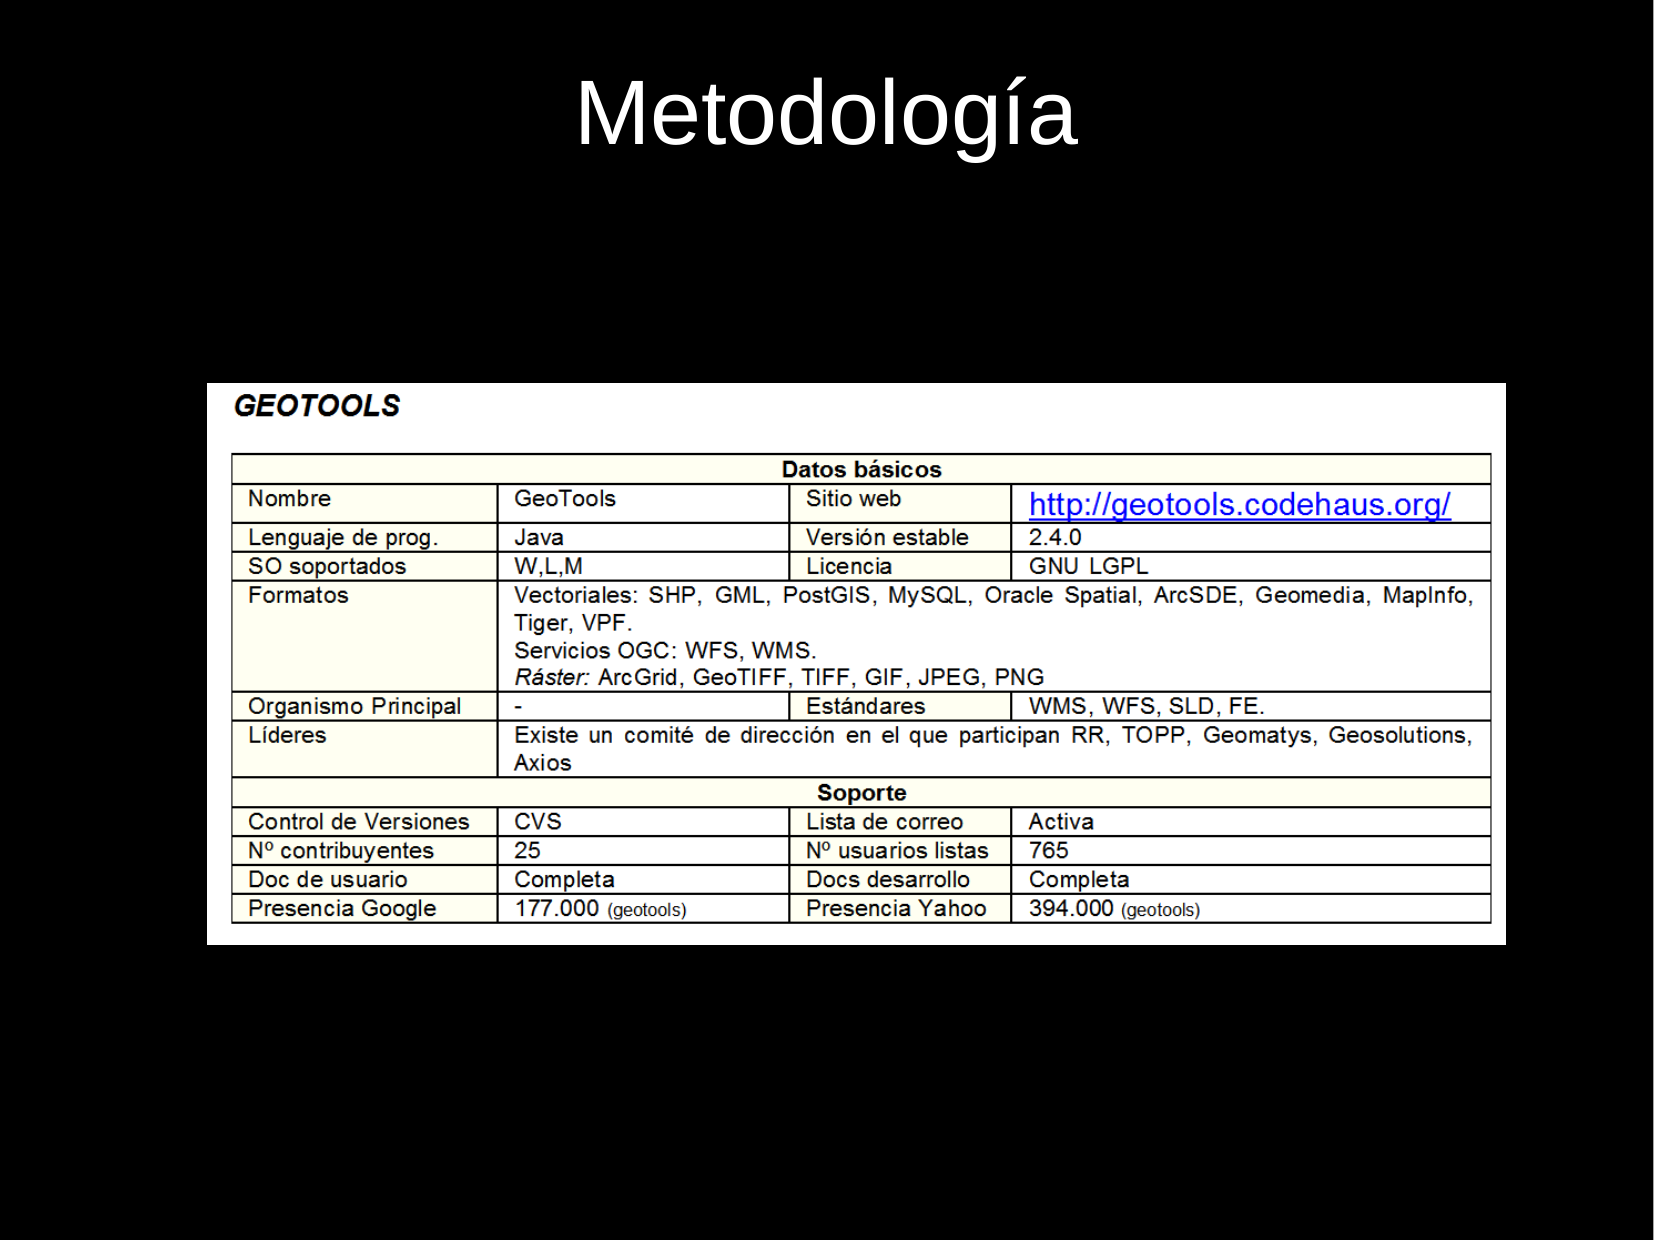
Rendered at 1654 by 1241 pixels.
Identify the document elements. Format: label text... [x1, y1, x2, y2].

picture [207, 383, 1506, 945]
title Metodología [82, 49, 1571, 178]
